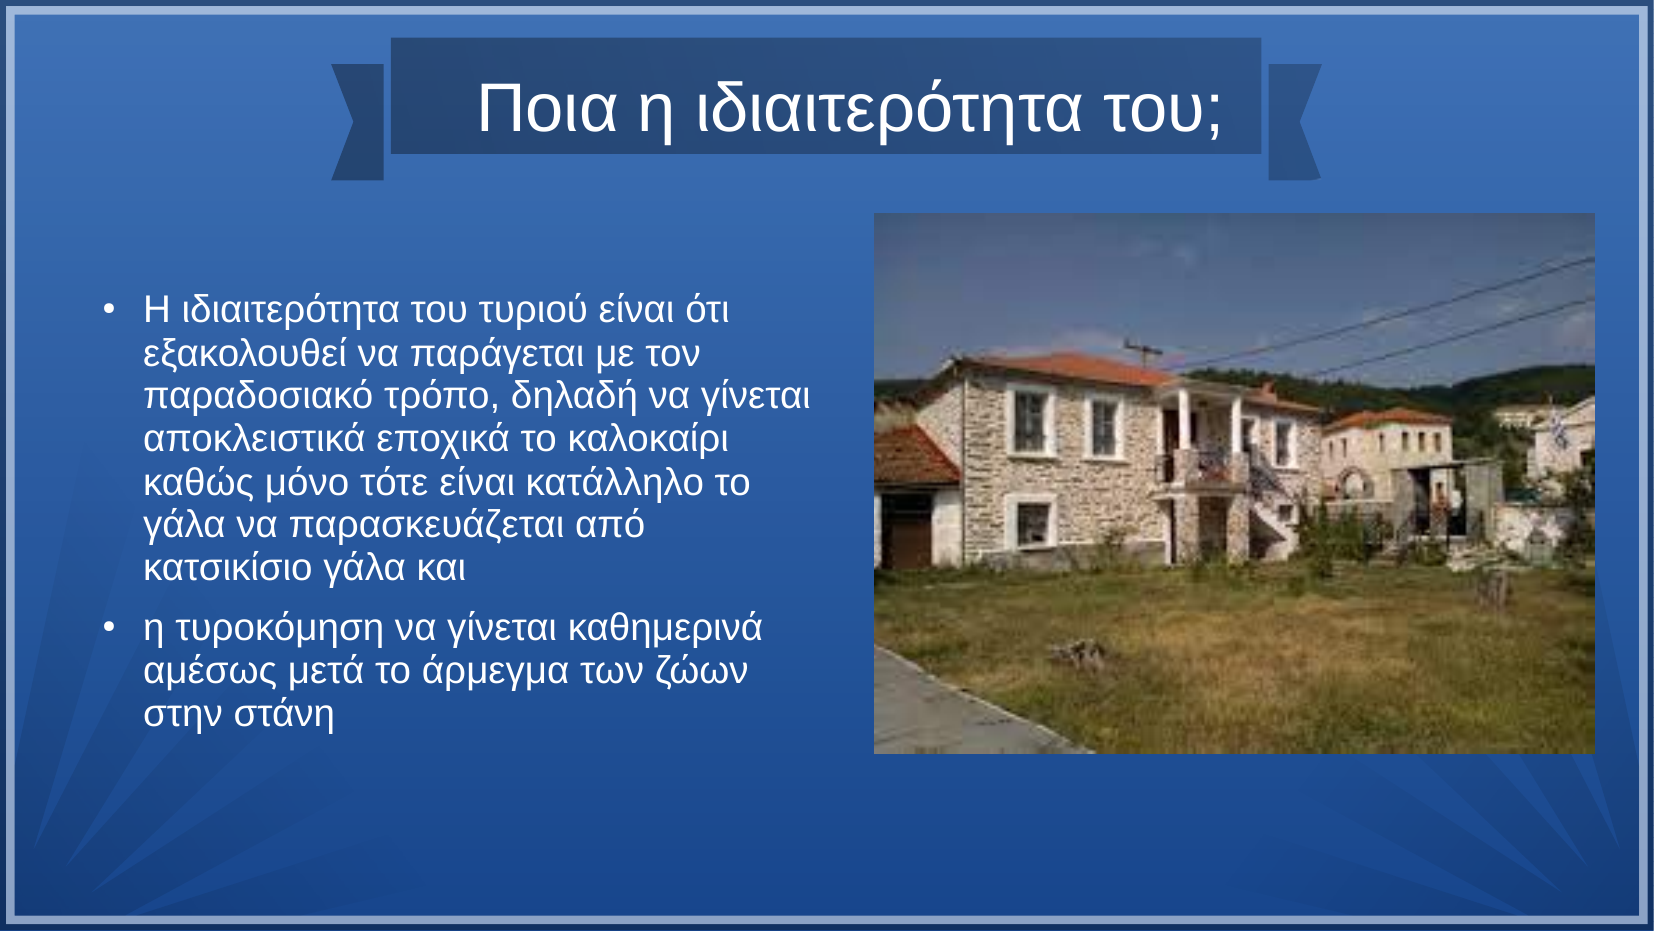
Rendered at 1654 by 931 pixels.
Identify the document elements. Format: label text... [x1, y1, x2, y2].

picture [874, 213, 1595, 754]
list Η ιδιαιτερότητα του τυριού είναι ότι εξακολουθεί να παράγεται με τον παραδοσιακό τρόπο, δηλαδή να γίνεται αποκλειστικά εποχικά το καλοκαίρι καθώς μόνο τότε είναι κατάλληλο το γάλα να παρασκευάζεται από κατσικίσιο γάλα και η τυροκόμηση να γίνεται καθημερινά αμέσως μετά το άρμεγμα των ζώων στην στάνη [88, 228, 815, 768]
title Ποια η ιδιαιτερότητα του; [106, 29, 1595, 185]
